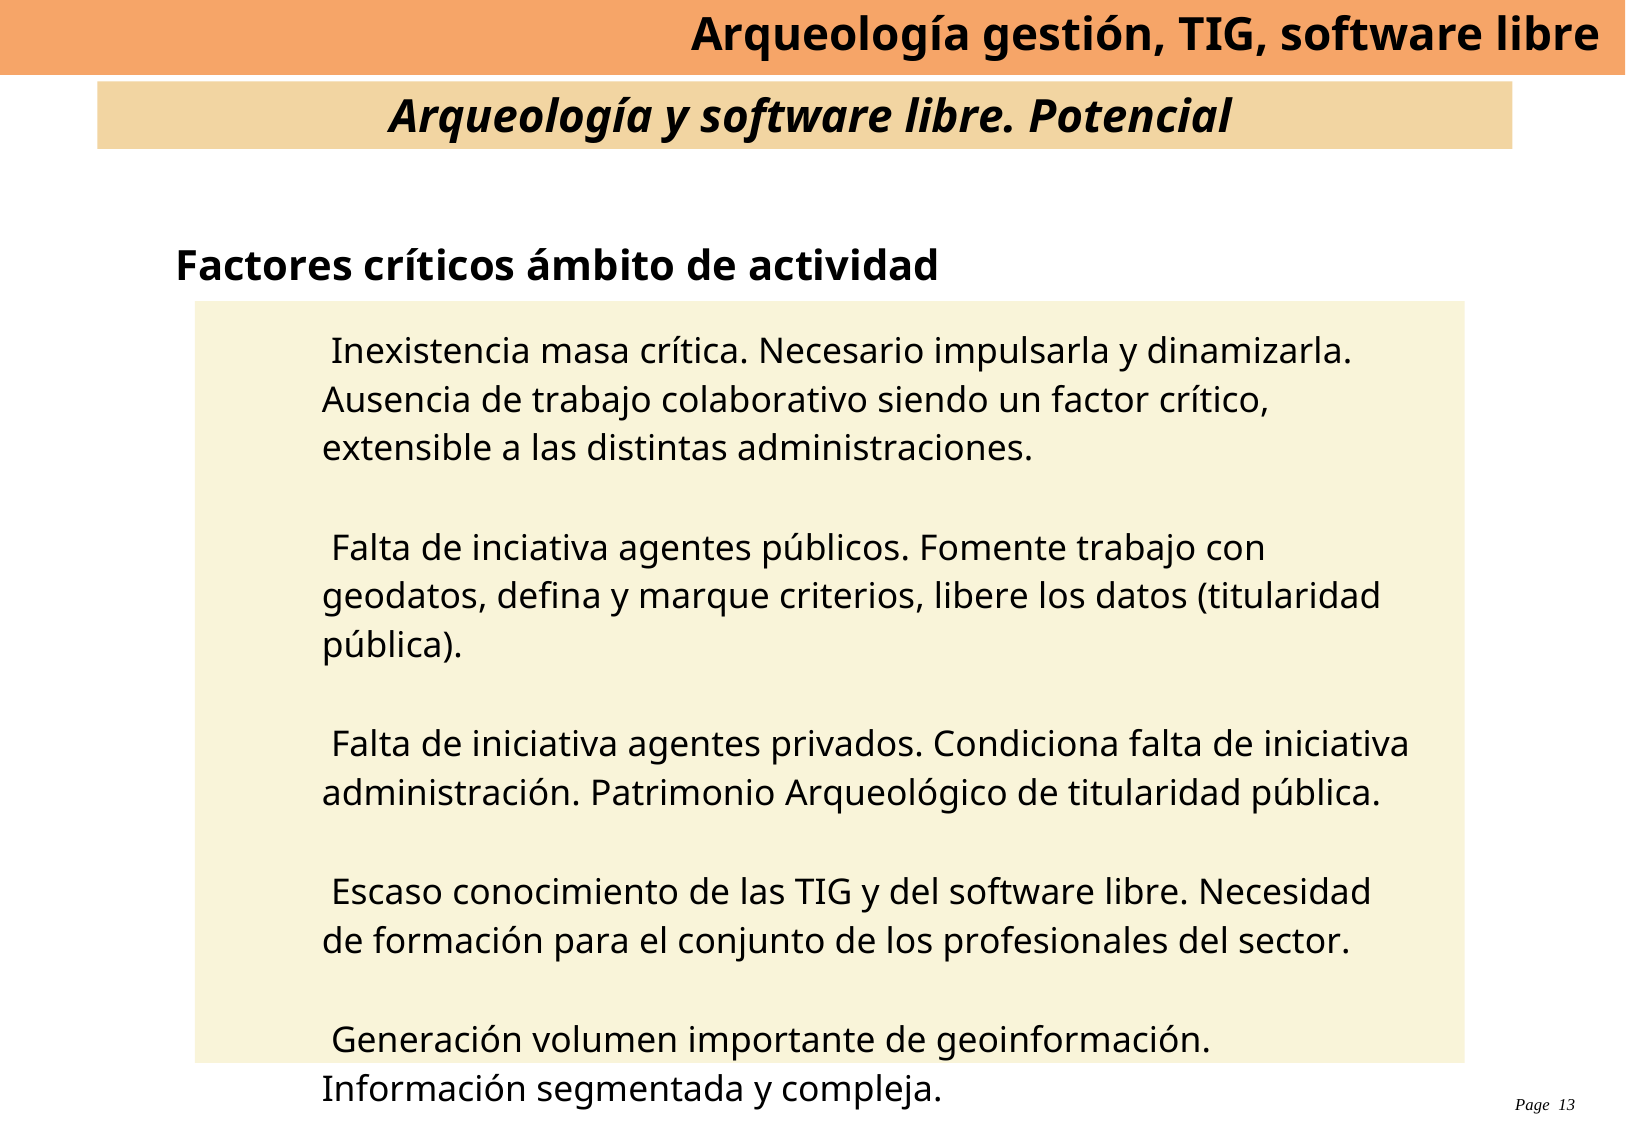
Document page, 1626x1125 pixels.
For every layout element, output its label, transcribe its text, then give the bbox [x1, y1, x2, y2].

text_box [194, 301, 1465, 1063]
text_box Arqueología gestión, TIG, software libre [600, 0, 1616, 73]
text_box Arqueología y software libre. Potencial [97, 81, 1513, 149]
text_box [0, 0, 1626, 75]
text_box Inexistencia masa crítica. Necesario impulsarla y dinamizarla. Ausencia de trabajo colaborativo siendo un factor crítico, extensible a las distintas administraciones. Falta de inciativa agentes públicos. Fomente trabajo con geodatos, defina y marque criterios, libere los datos (titularidad pública). Falta de iniciativa agentes privados. Condiciona falta de iniciativa administración. Patrimonio Arqueológico de titularidad pública. Escaso conocimiento de las TIG y del software libre. Necesidad de formación para el conjunto de los profesionales del sector. Generación volumen importante de geoinformación. Información segmentada y compleja. [309, 319, 1435, 1119]
text_box Factores críticos ámbito de actividad [162, 212, 1359, 300]
